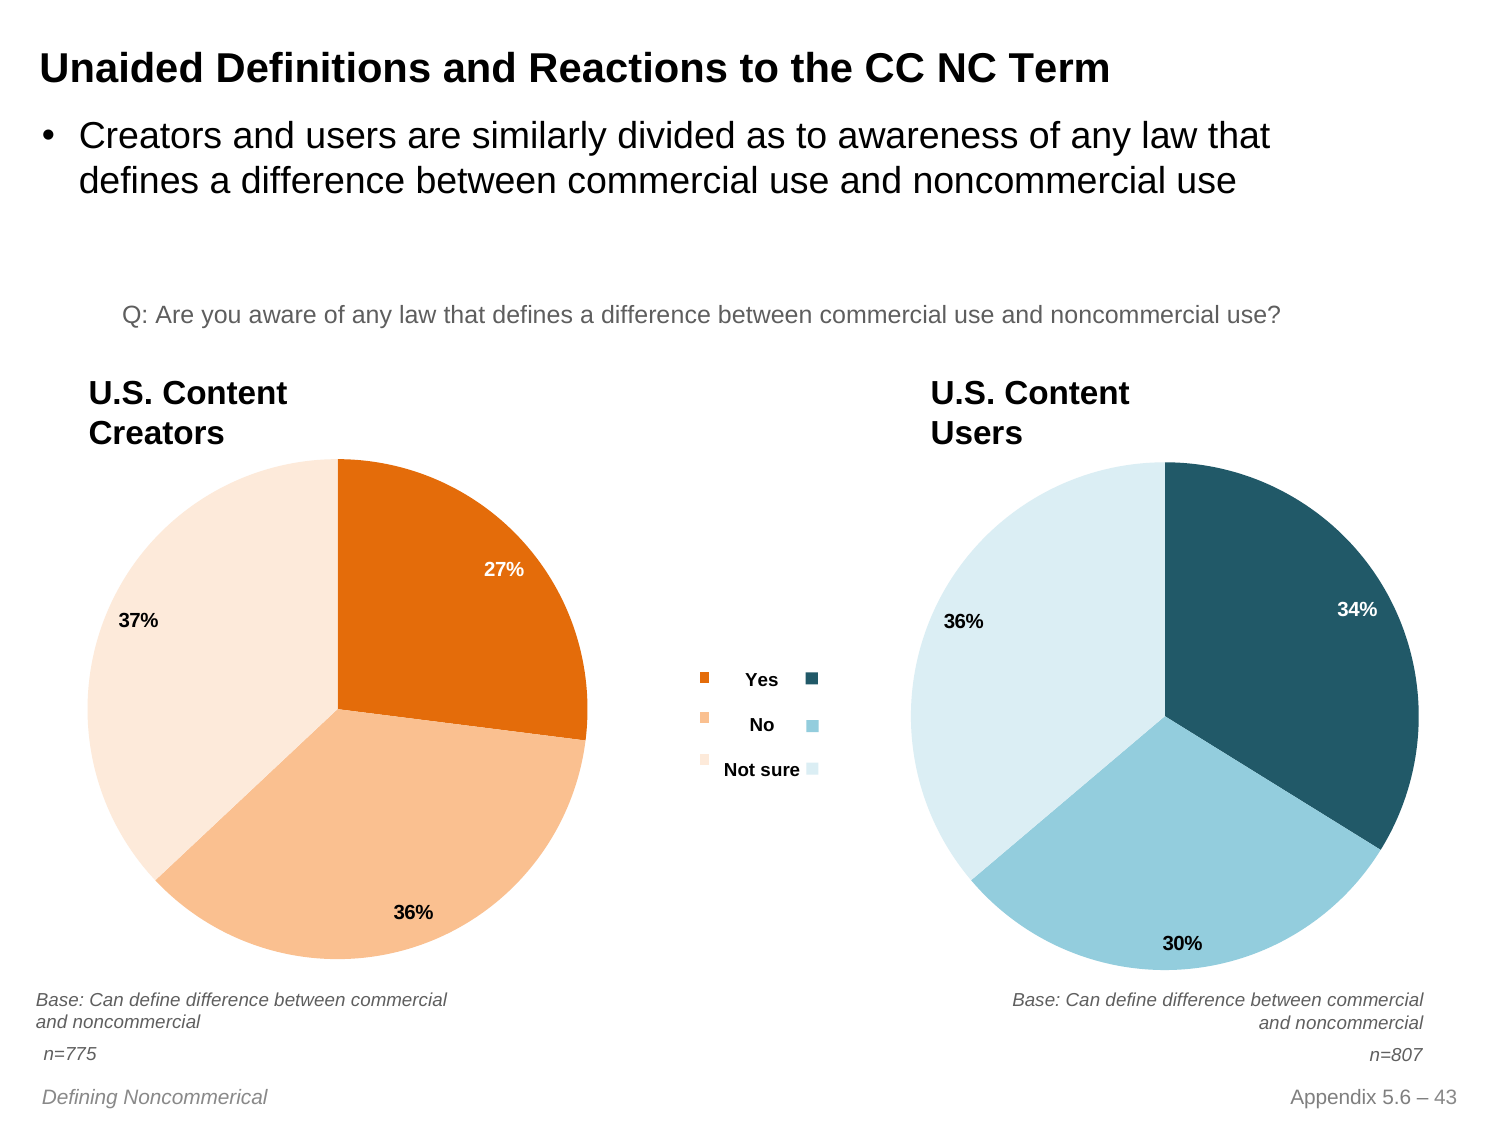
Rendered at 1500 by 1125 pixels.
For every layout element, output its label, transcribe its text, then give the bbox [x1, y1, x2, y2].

text_box U.S. Content Creators [73, 363, 418, 460]
text_box n=807 [1123, 1041, 1438, 1066]
text_box Defining Noncommerical [27, 1066, 503, 1125]
text_box [806, 720, 819, 733]
text_box Base: Can define difference between commercial and noncommercial [980, 1019, 1439, 1041]
picture [842, 391, 1500, 1019]
text_box [806, 762, 819, 775]
text_box Creators and users are similarly divided as to awareness of any law that defines a difference between commercial use and noncommercial use [27, 110, 1382, 210]
text_box Appendix 5.6 – 9 [1121, 1066, 1472, 1125]
text_box Q: Are you aware of any law that defines a difference between commercial use and noncommercial use? [107, 263, 1409, 369]
picture [0, 391, 826, 1041]
text_box Unaided Definitions and Reactions to the CC NC Term [24, 27, 1454, 110]
text_box n=775 [28, 1041, 343, 1066]
text_box U.S. Content Users [915, 363, 1240, 460]
text_box [805, 672, 818, 685]
text_box Yes No Not sure [709, 660, 803, 773]
